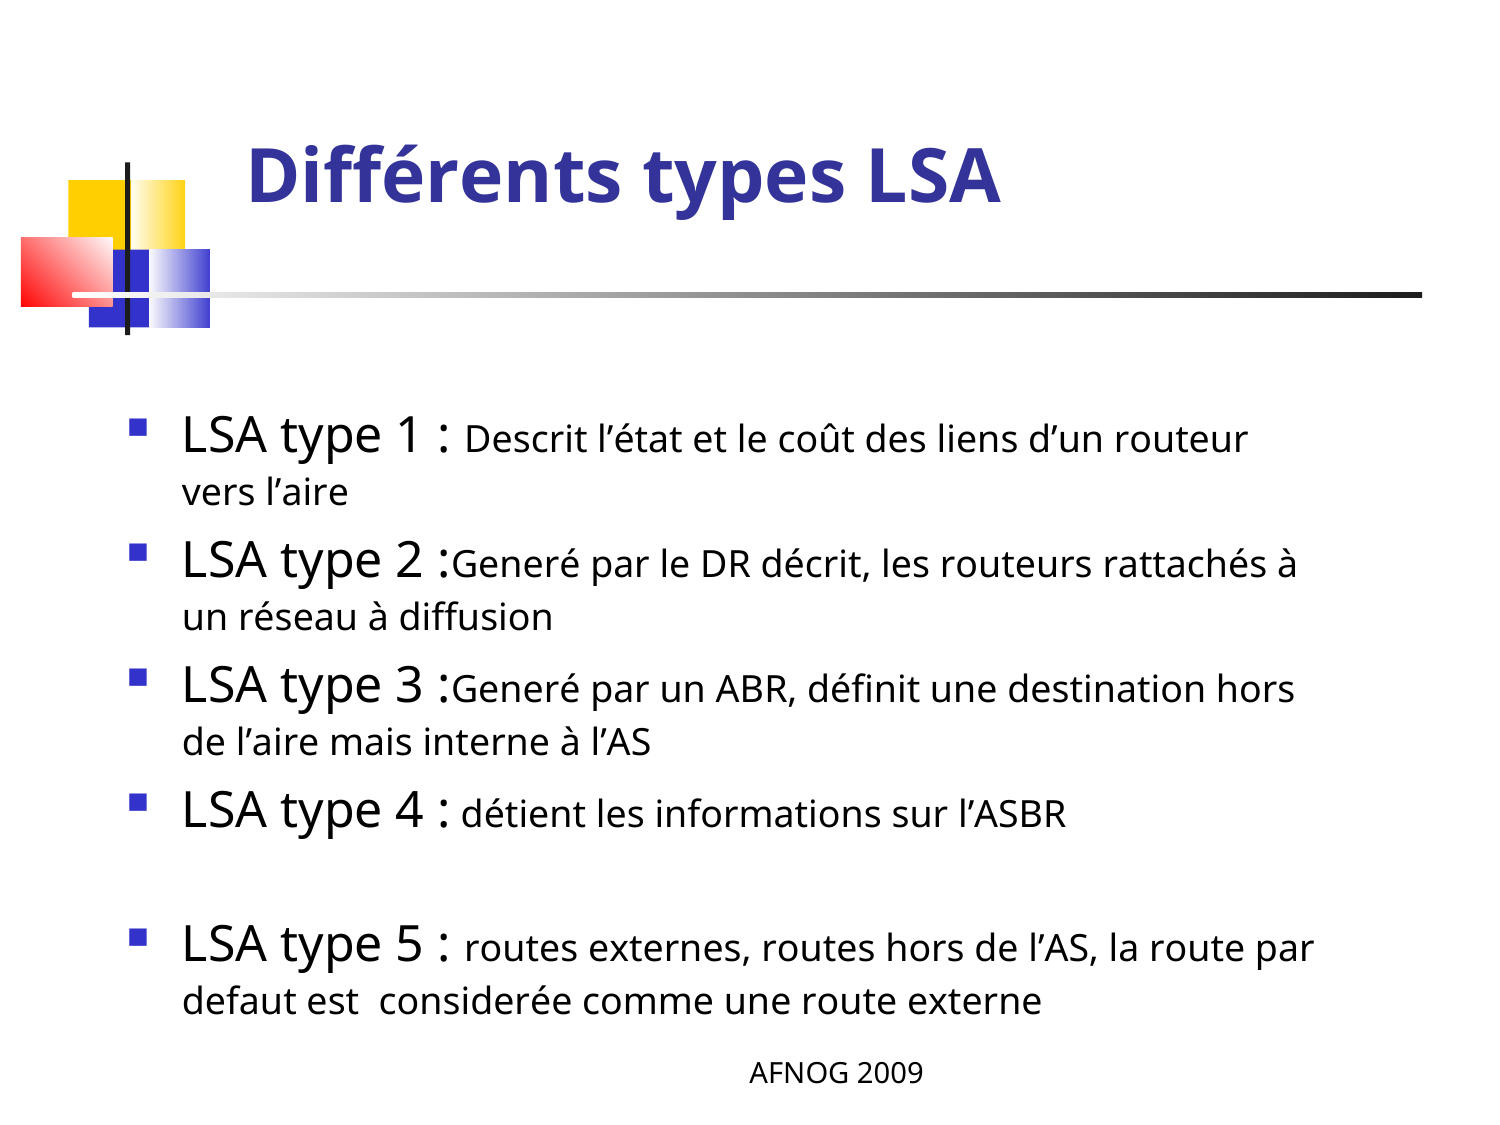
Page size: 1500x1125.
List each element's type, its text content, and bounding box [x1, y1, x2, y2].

list LSA type 1 : Descrit l’état et le coût des liens d’un routeur vers l’aire LSA type 2 :Generé par le DR décrit, les routeurs rattachés à un réseau à diffusion LSA type 3 :Generé par un ABR, définit une destination hors de l’aire mais interne à l’AS LSA type 4 : détient les informations sur l’ASBR LSA type 5 : routes externes, routes hors de l’AS, la route par defaut est considerée comme une route externe [112, 314, 1347, 1080]
title Différents types LSA [230, 95, 1306, 231]
